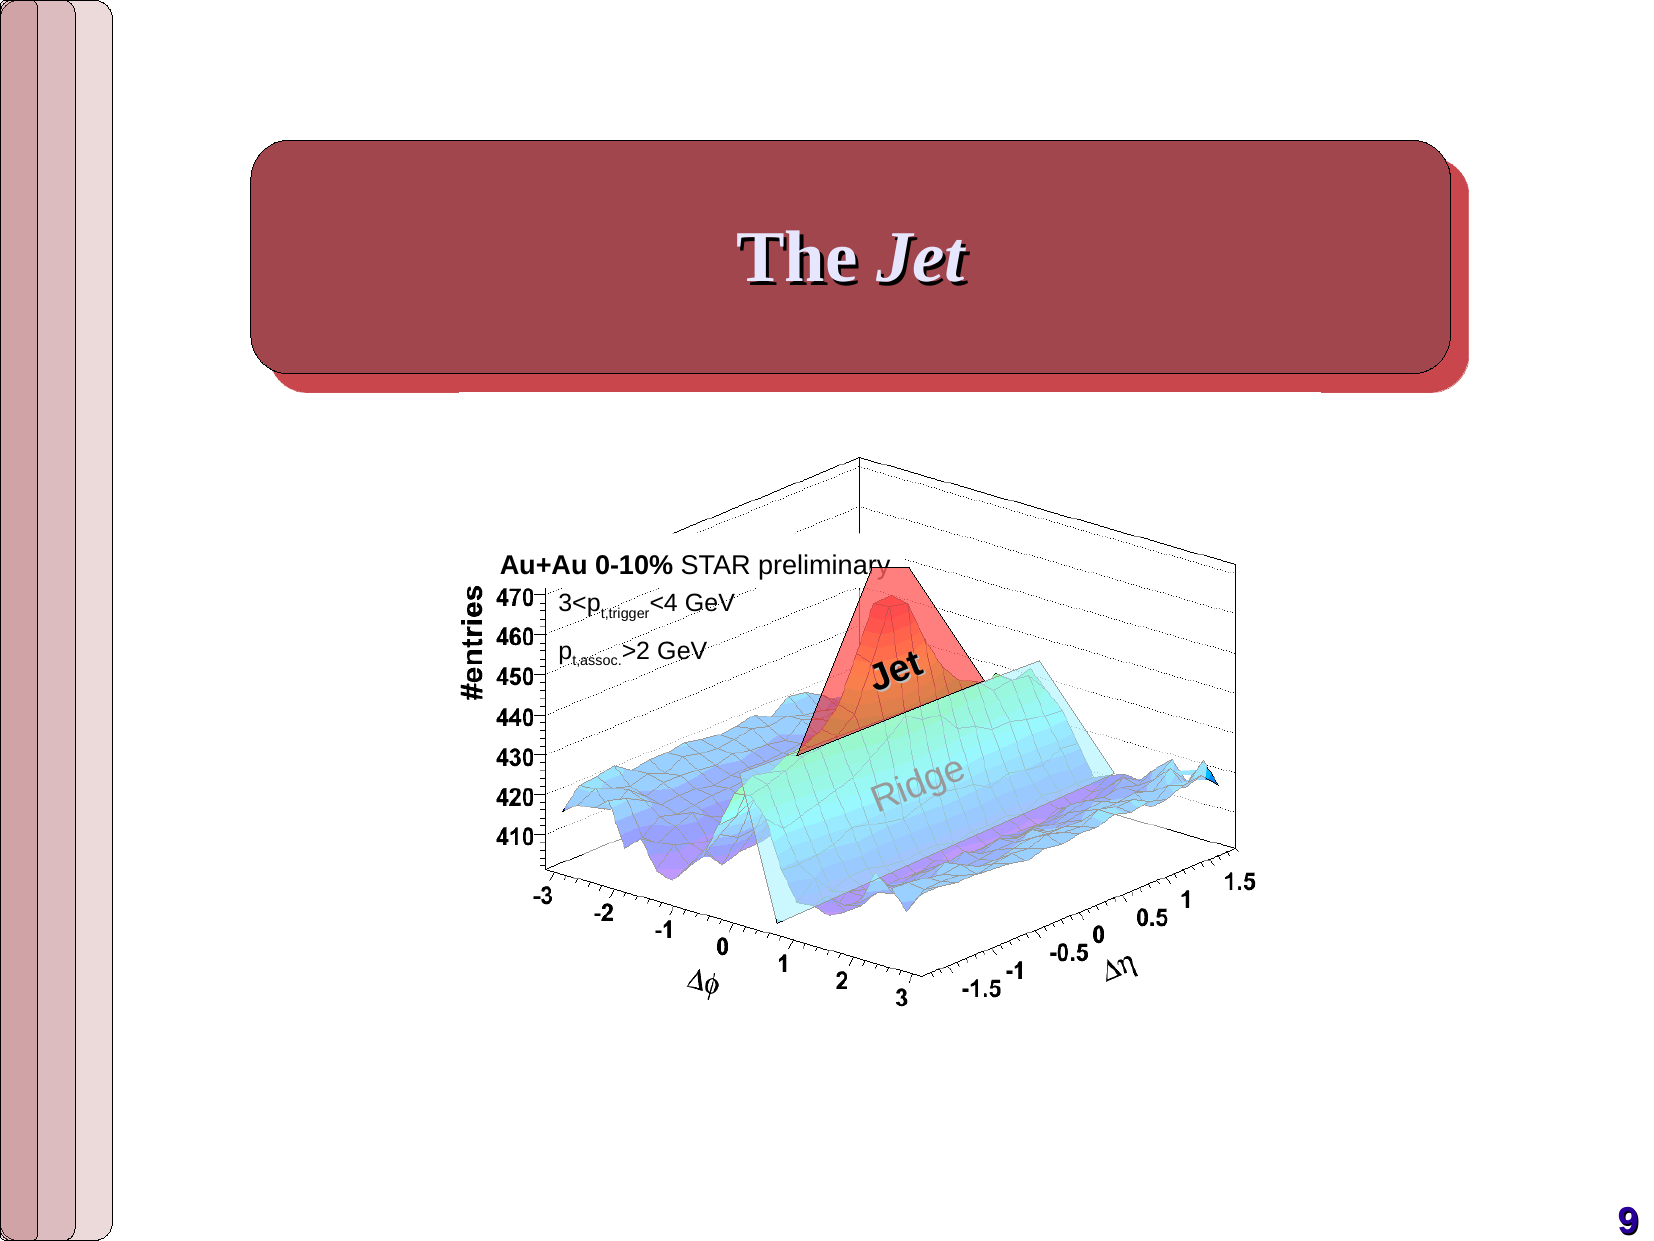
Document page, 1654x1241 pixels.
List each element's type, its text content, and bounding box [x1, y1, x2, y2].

text_box Jet [845, 628, 945, 713]
text_box [564, 567, 1208, 961]
text_box 3<pt,trigger<4 GeV pt,assoc.>2 GeV [543, 588, 785, 677]
picture [459, 392, 1321, 1041]
text_box Au+Au 0-10% STAR preliminary [485, 533, 905, 588]
text_box The Jet [250, 140, 1451, 374]
